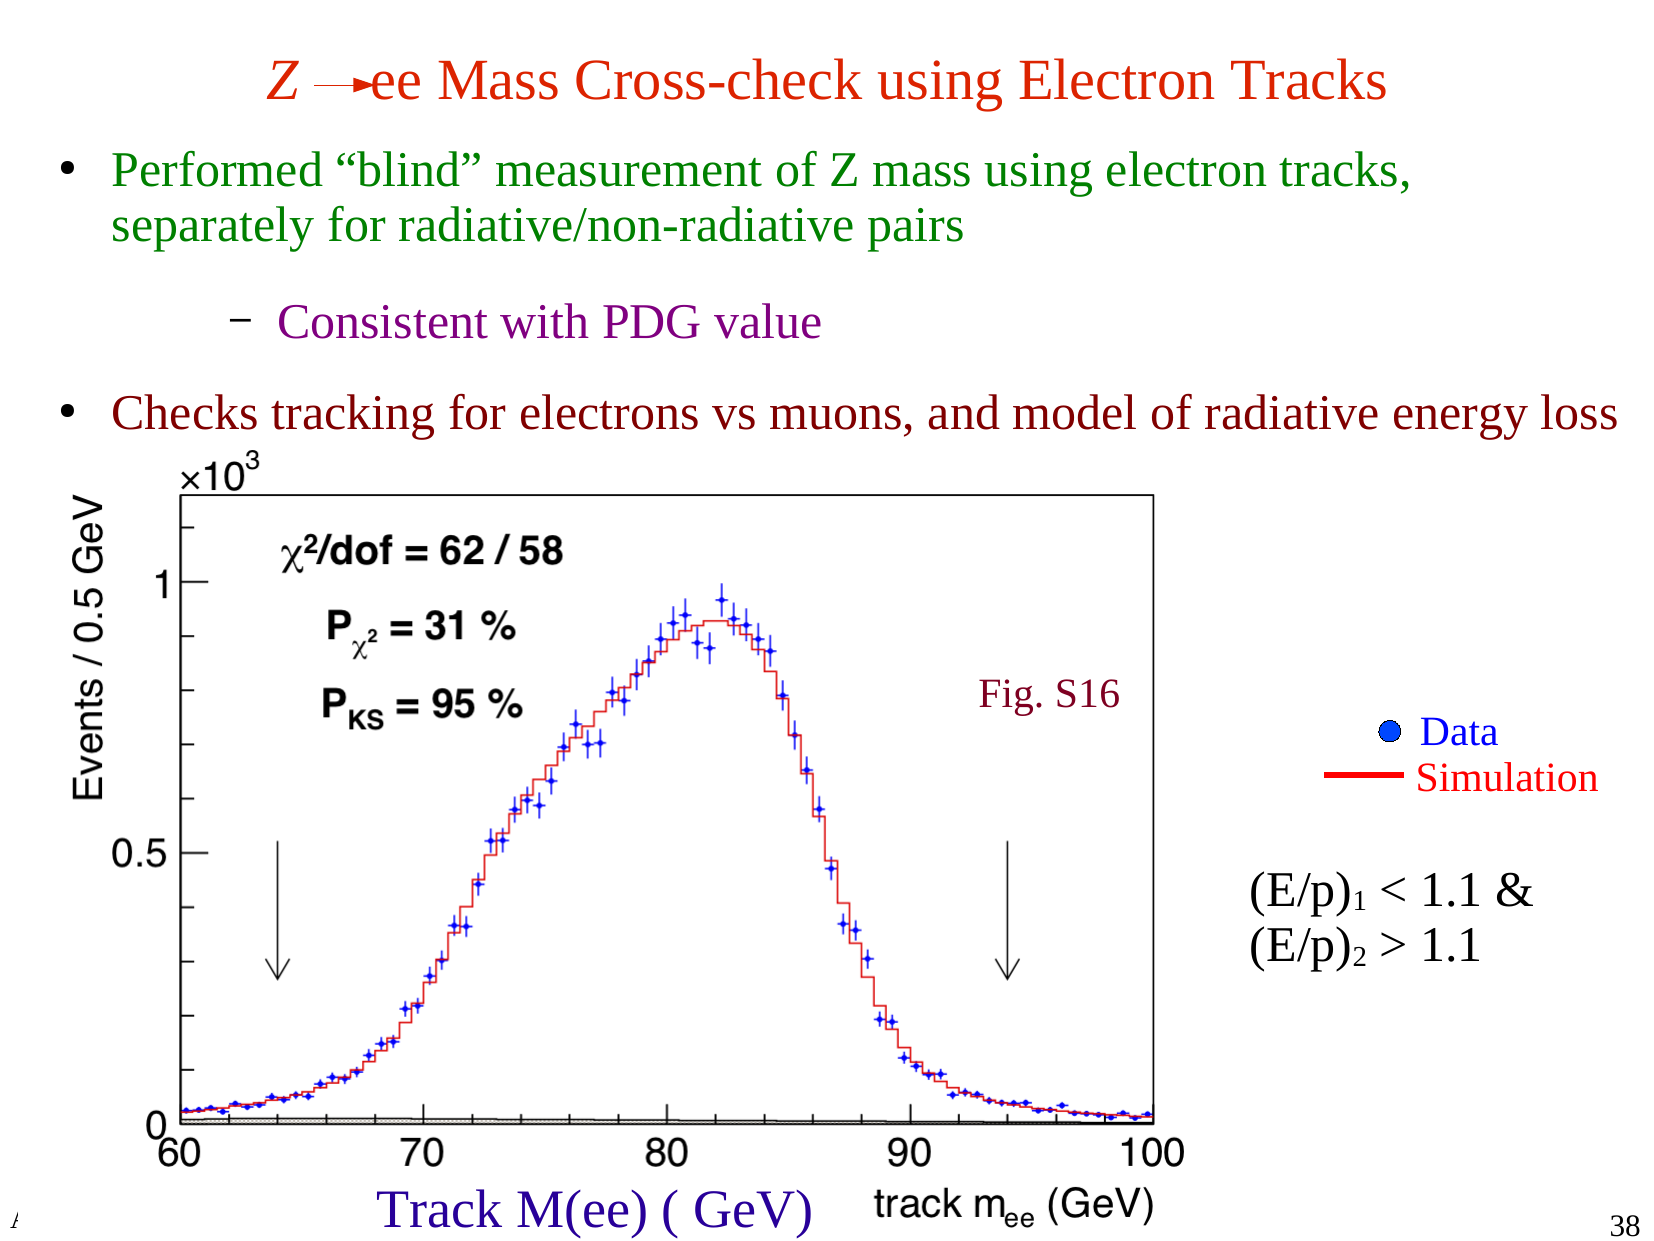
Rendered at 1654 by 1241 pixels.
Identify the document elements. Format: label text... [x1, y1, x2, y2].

picture [18, 441, 1200, 1241]
title Z ee Mass Cross-check using Electron Tracks [121, 26, 1534, 133]
list Performed “blind” measurement of Z mass using electron tracks, separately for radiative/non-radiative pairs Consistent with PDG value Checks tracking for electrons vs muons, and model of radiative energy loss [40, 141, 1624, 461]
text_box Fig. S16 [978, 670, 1120, 717]
text_box (E/p)1 < 1.1 & (E/p)2 > 1.1 [1249, 862, 1535, 1006]
text_box [1378, 720, 1401, 742]
text_box Simulation [1415, 754, 1636, 815]
text_box Data [1420, 708, 1519, 754]
text_box Track M(ee) ( GeV) [376, 1179, 851, 1241]
